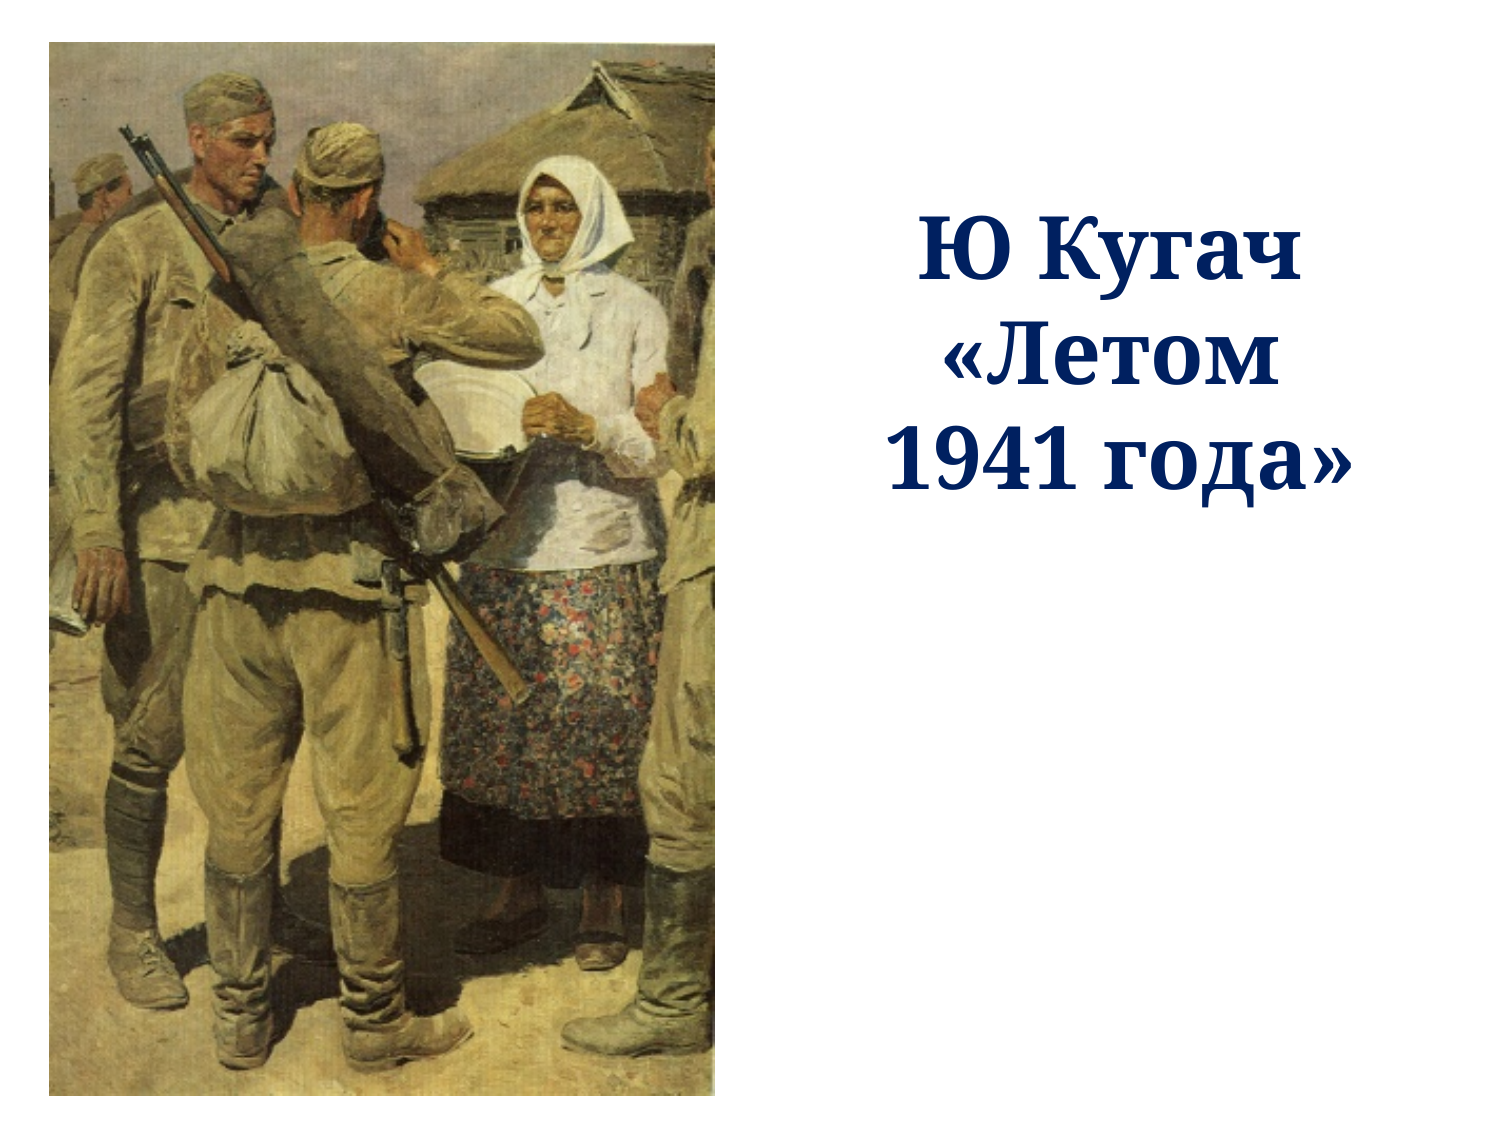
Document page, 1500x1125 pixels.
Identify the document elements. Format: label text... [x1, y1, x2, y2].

picture [49, 42, 715, 1096]
title Ю Кугач «Летом 1941 года» [742, 184, 1500, 479]
